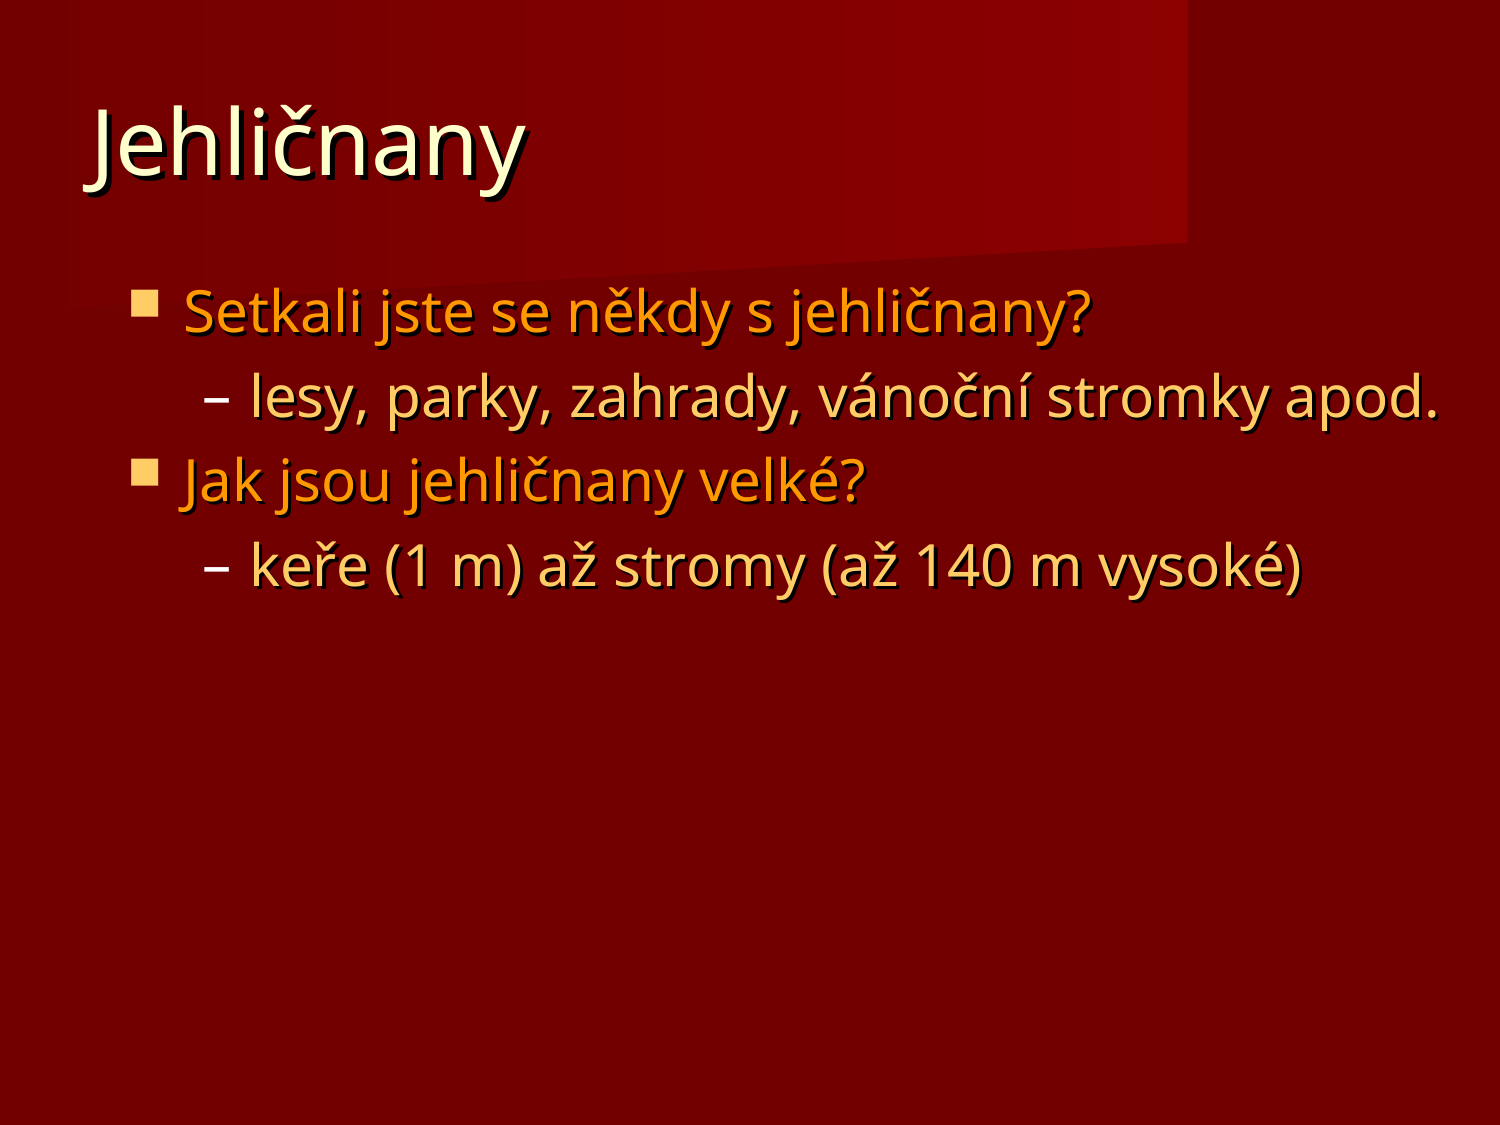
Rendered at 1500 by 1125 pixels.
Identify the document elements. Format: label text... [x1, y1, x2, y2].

list Setkali jste se někdy s jehličnany? lesy, parky, zahrady, vánoční stromky apod. Jak jsou jehličnany velké? keře (1 m) až stromy (až 140 m vysoké) [112, 267, 1463, 1005]
title Jehličnany [75, 45, 1426, 233]
